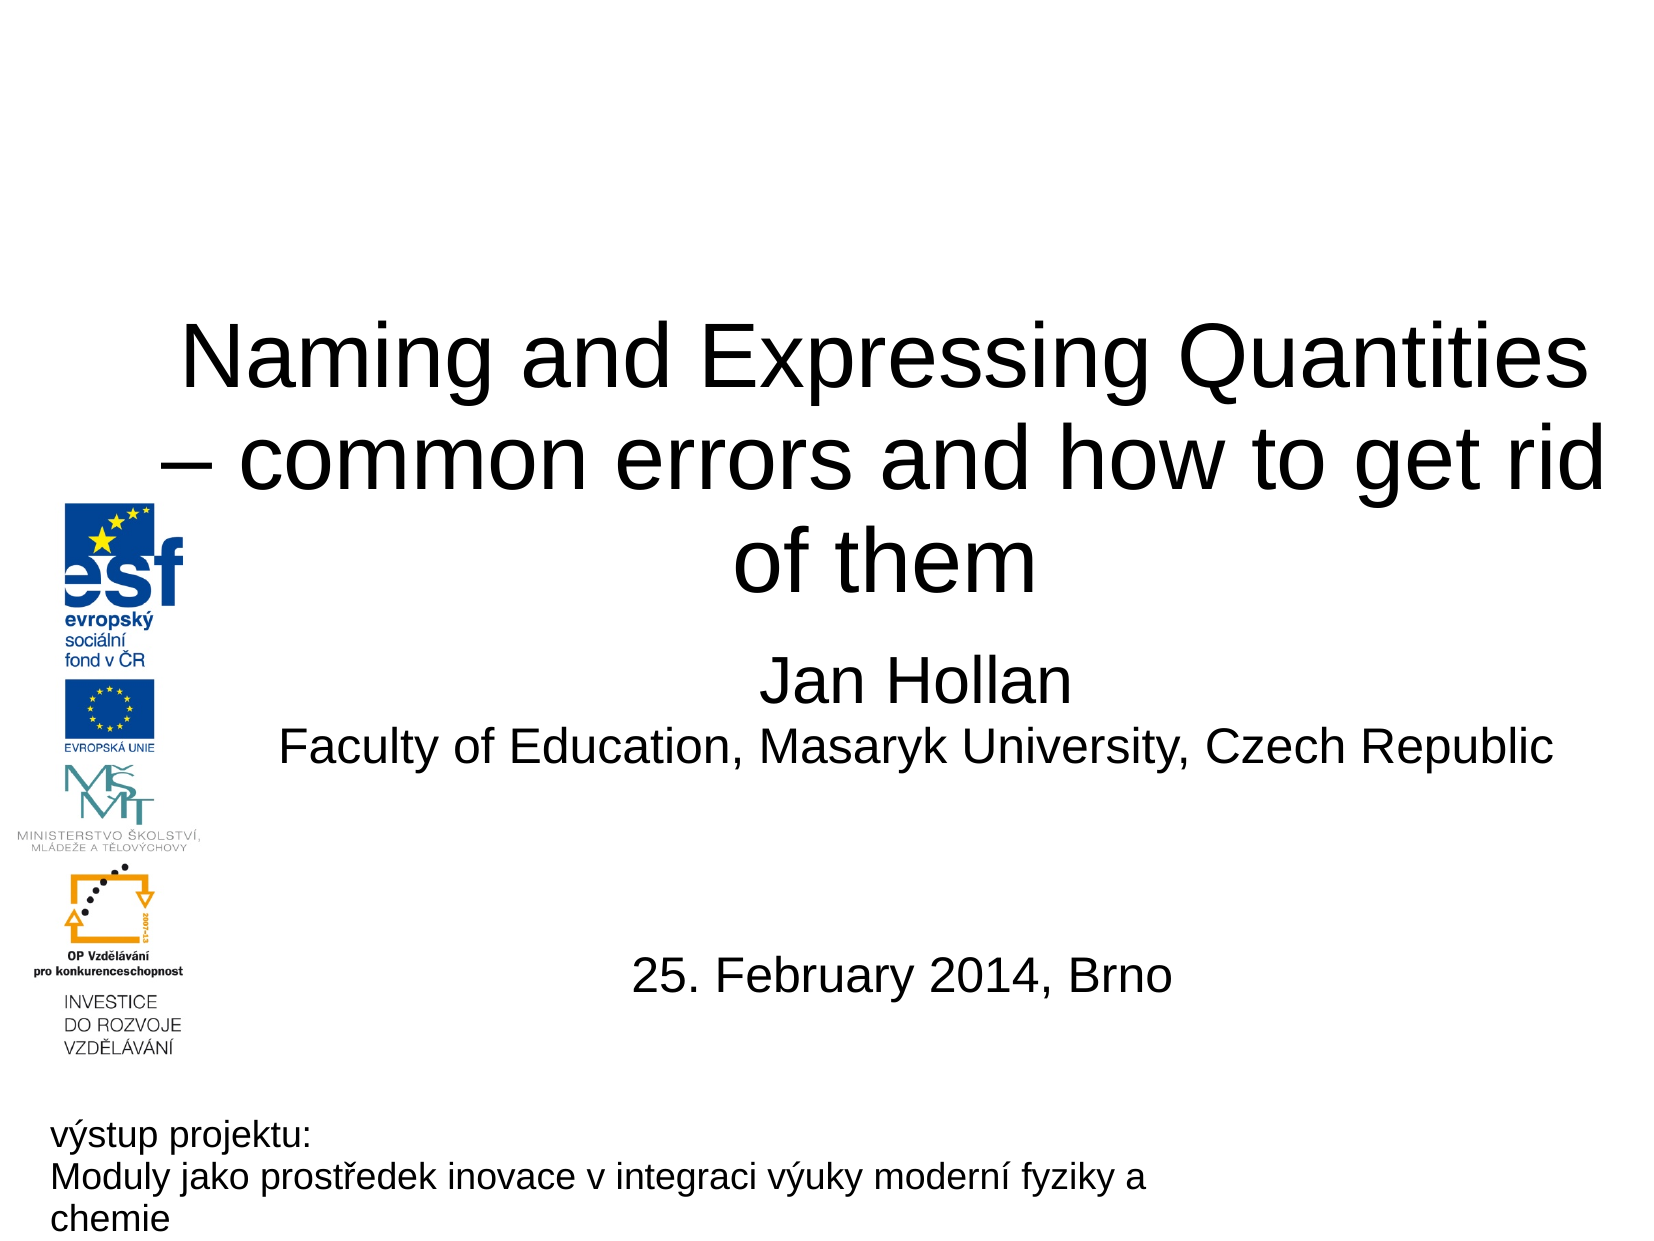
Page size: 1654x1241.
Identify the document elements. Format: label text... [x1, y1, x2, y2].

title Naming and Expressing Quantities – common errors and how to get rid of them [141, 304, 1630, 590]
picture [0, 491, 217, 1066]
text_box 25. February 2014, Brno [217, 829, 1630, 1066]
text_box výstup projektu: Moduly jako prostředek inovace v integraci výuky moderní fyziky a chemie reg. č.: CZ.1.07/2.2.00/28.0182 [35, 1105, 1291, 1241]
subtitle Jan Hollan Faculty of Education, Masaryk University, Czech Republic [217, 590, 1645, 827]
